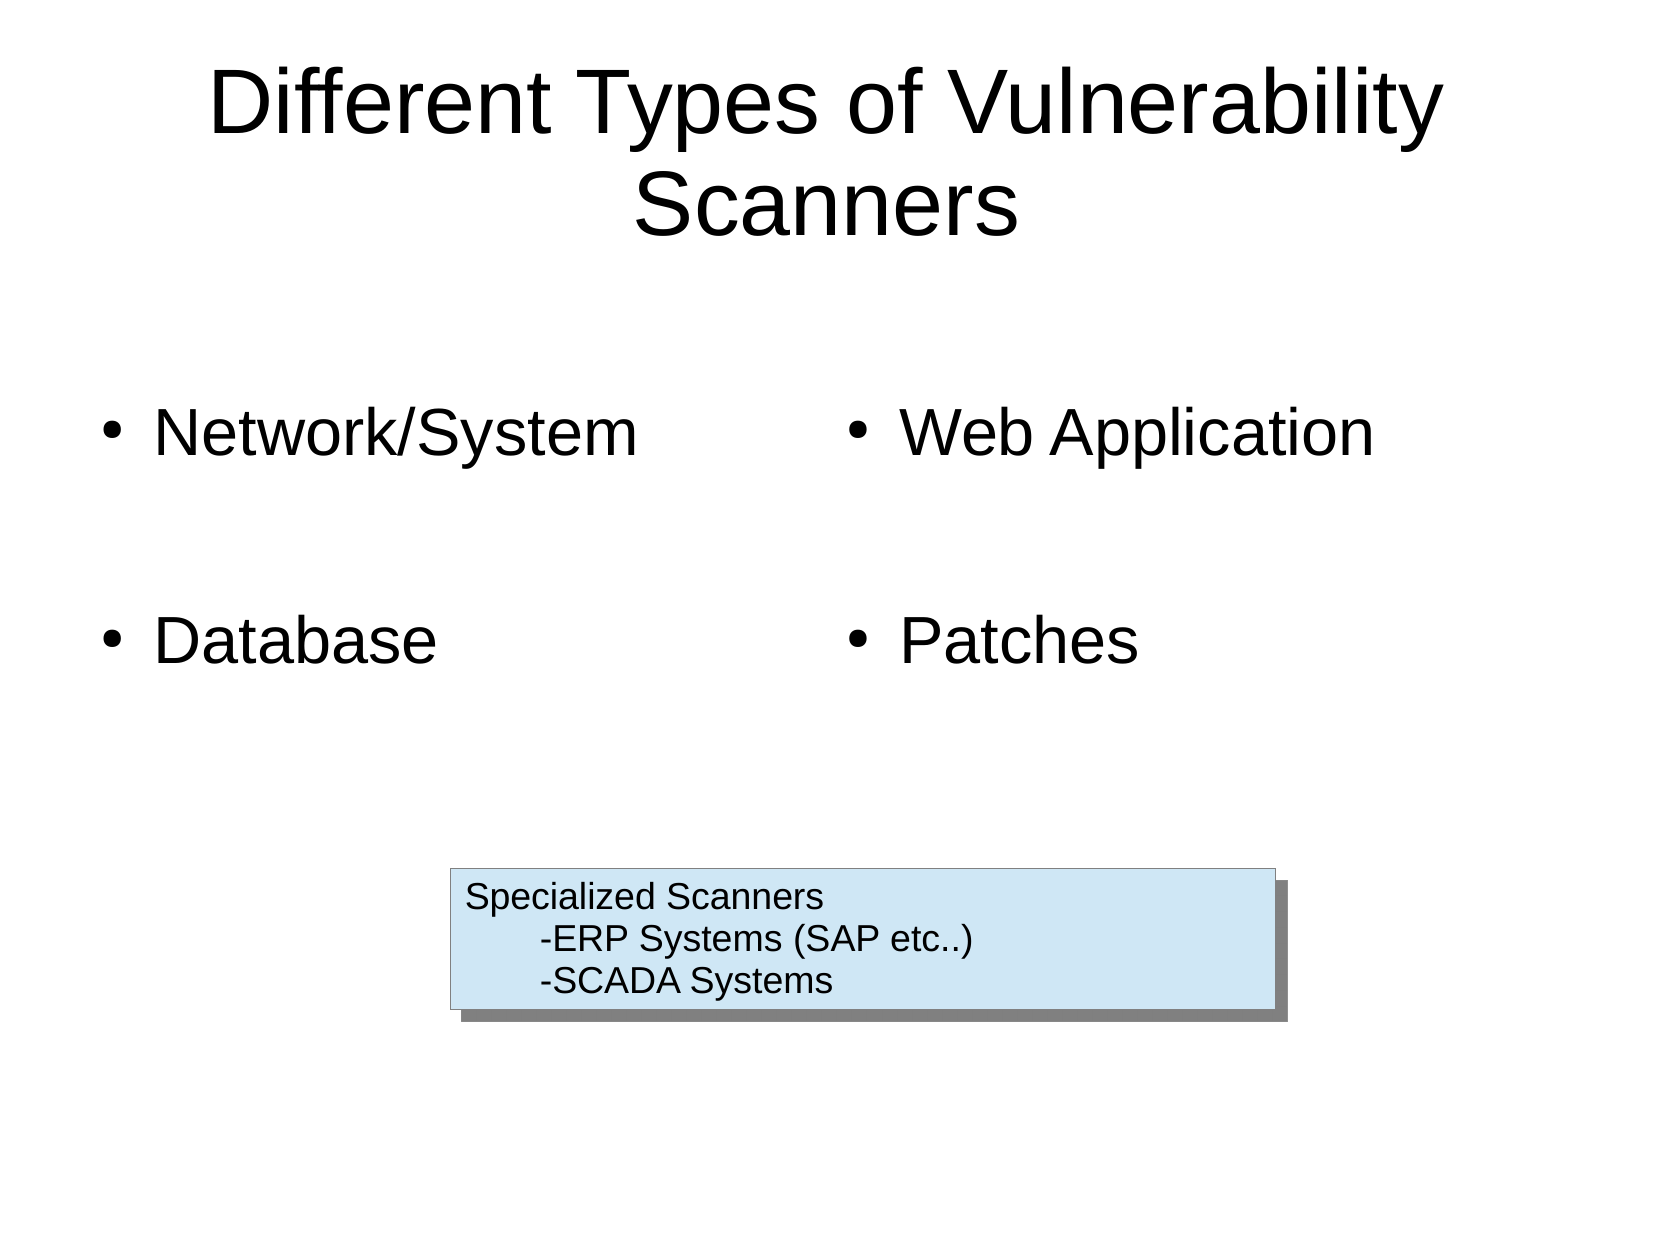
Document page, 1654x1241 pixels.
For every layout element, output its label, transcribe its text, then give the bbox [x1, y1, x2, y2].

title Different Types of Vulnerability Scanners [82, 49, 1571, 257]
text_box Specialized Scanners -ERP Systems (SAP etc..) -SCADA Systems [450, 868, 1276, 1010]
list Web Application Patches [828, 290, 1539, 1010]
list Network/System Database [82, 290, 793, 1010]
